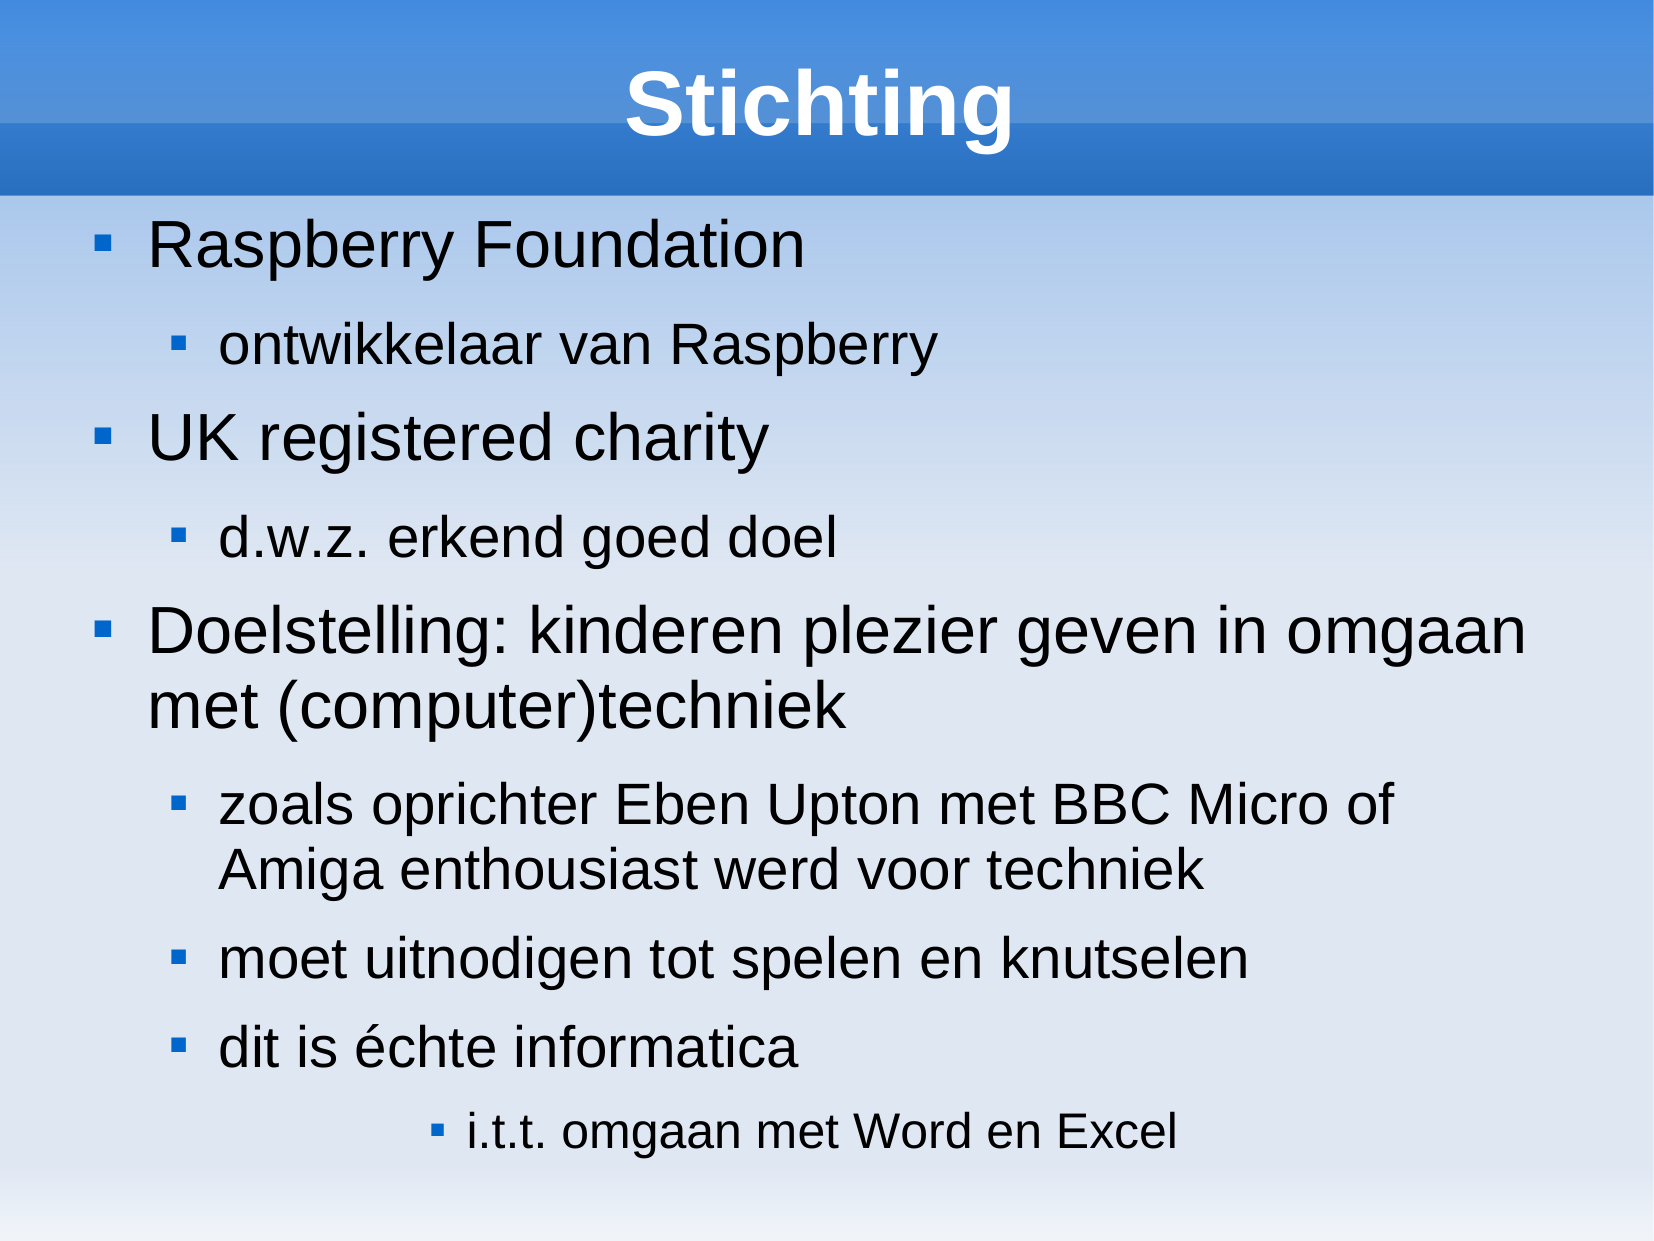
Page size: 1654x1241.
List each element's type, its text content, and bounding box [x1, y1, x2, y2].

picture [0, 0, 1654, 1241]
list Raspberry Foundation ontwikkelaar van Raspberry UK registered charity d.w.z. erkend goed doel Doelstelling: kinderen plezier geven in omgaan met (computer)techniek zoals oprichter Eben Upton met BBC Micro of Amiga enthousiast werd voor techniek moet uitnodigen tot spelen en knutselen dit is échte informatica i.t.t. omgaan met Word en Excel [76, 207, 1565, 1159]
title Stichting [76, 0, 1565, 207]
